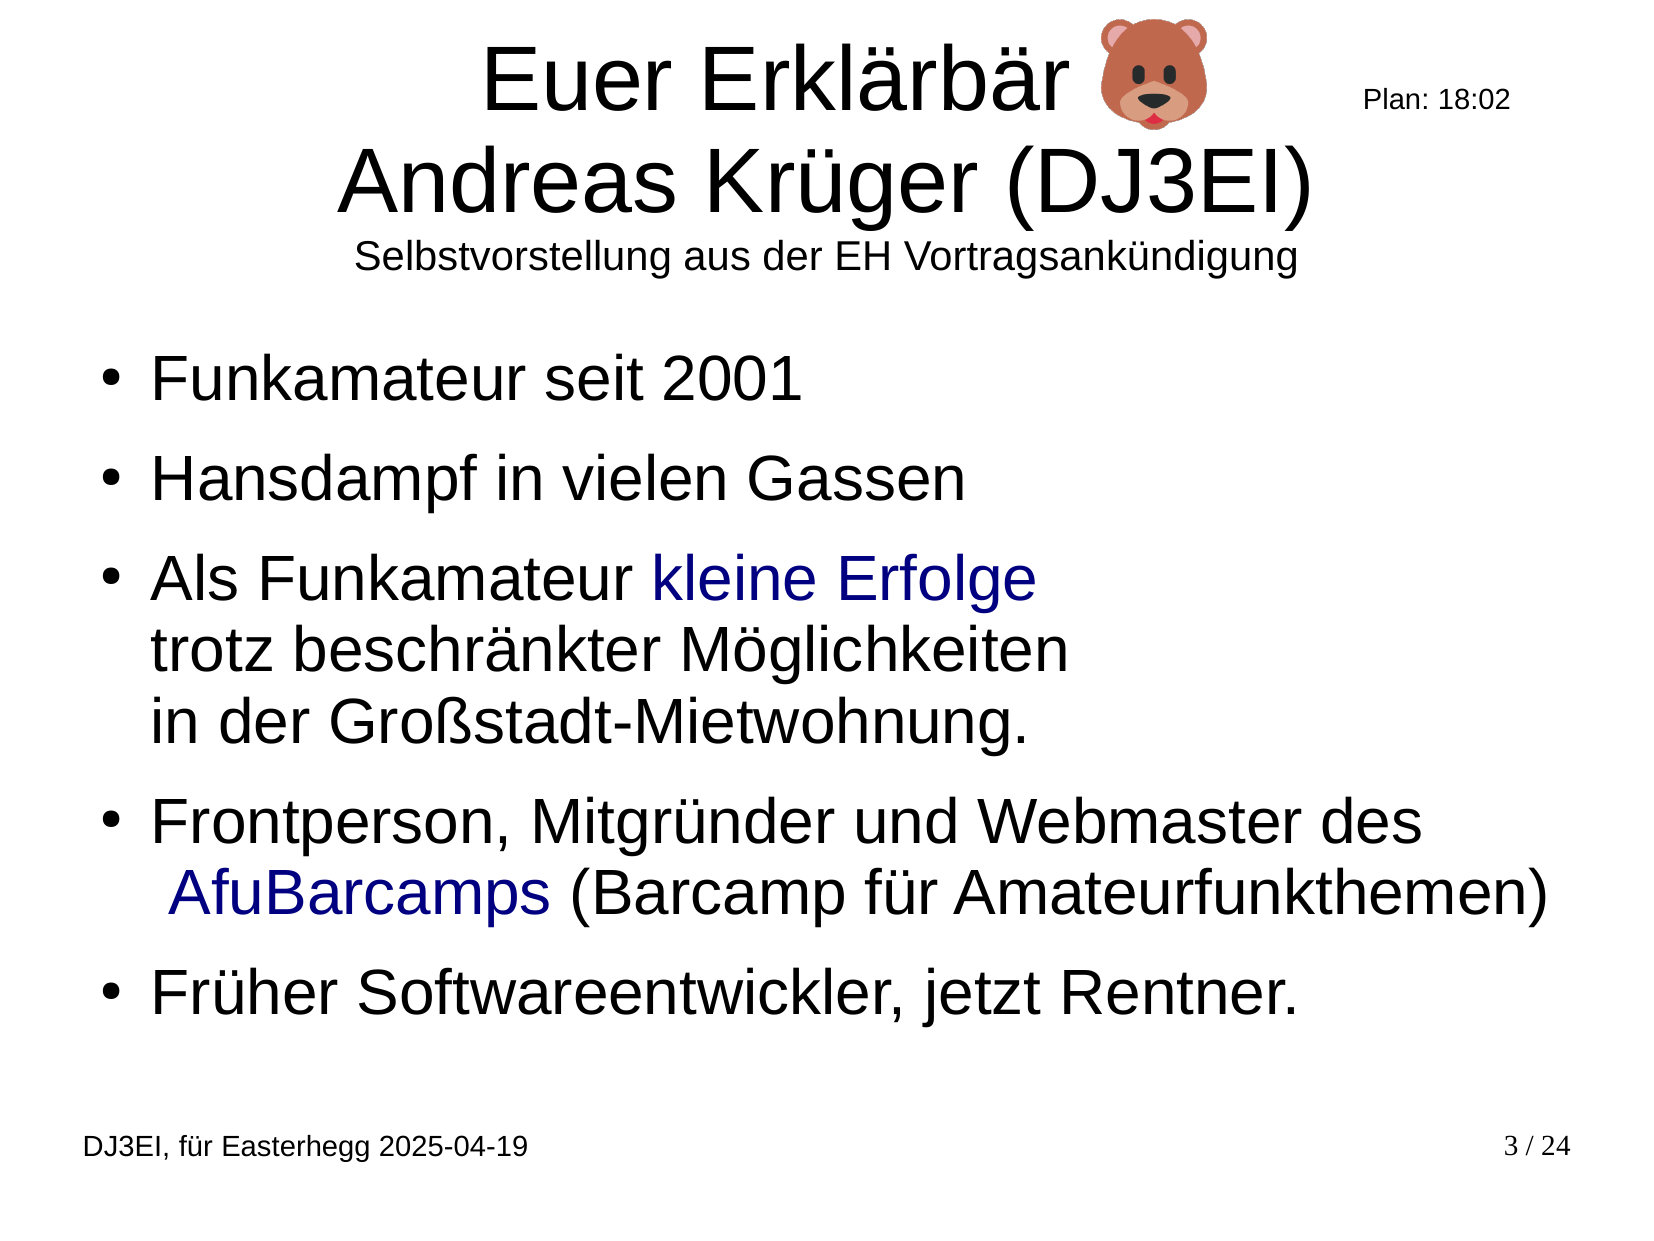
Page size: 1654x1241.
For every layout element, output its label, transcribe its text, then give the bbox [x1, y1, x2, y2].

list Funkamateur seit 2001 Hansdampf in vielen Gassen Als Funkamateur kleine Erfolge trotz beschränkter Möglichkeiten in der Großstadt-Mietwohnung. Frontperson, Mitgründer und Webmaster des AfuBarcamps (Barcamp für Amateurfunkthemen) Früher Softwareentwickler, jetzt Rentner. [82, 342, 1595, 1080]
text_box Plan: 18:02 [1348, 75, 1527, 123]
title Euer Erklärbär Andreas Krüger (DJ3EI) Selbstvorstellung aus der EH Vortragsankündigung [82, 27, 1571, 279]
picture [1101, 19, 1207, 130]
